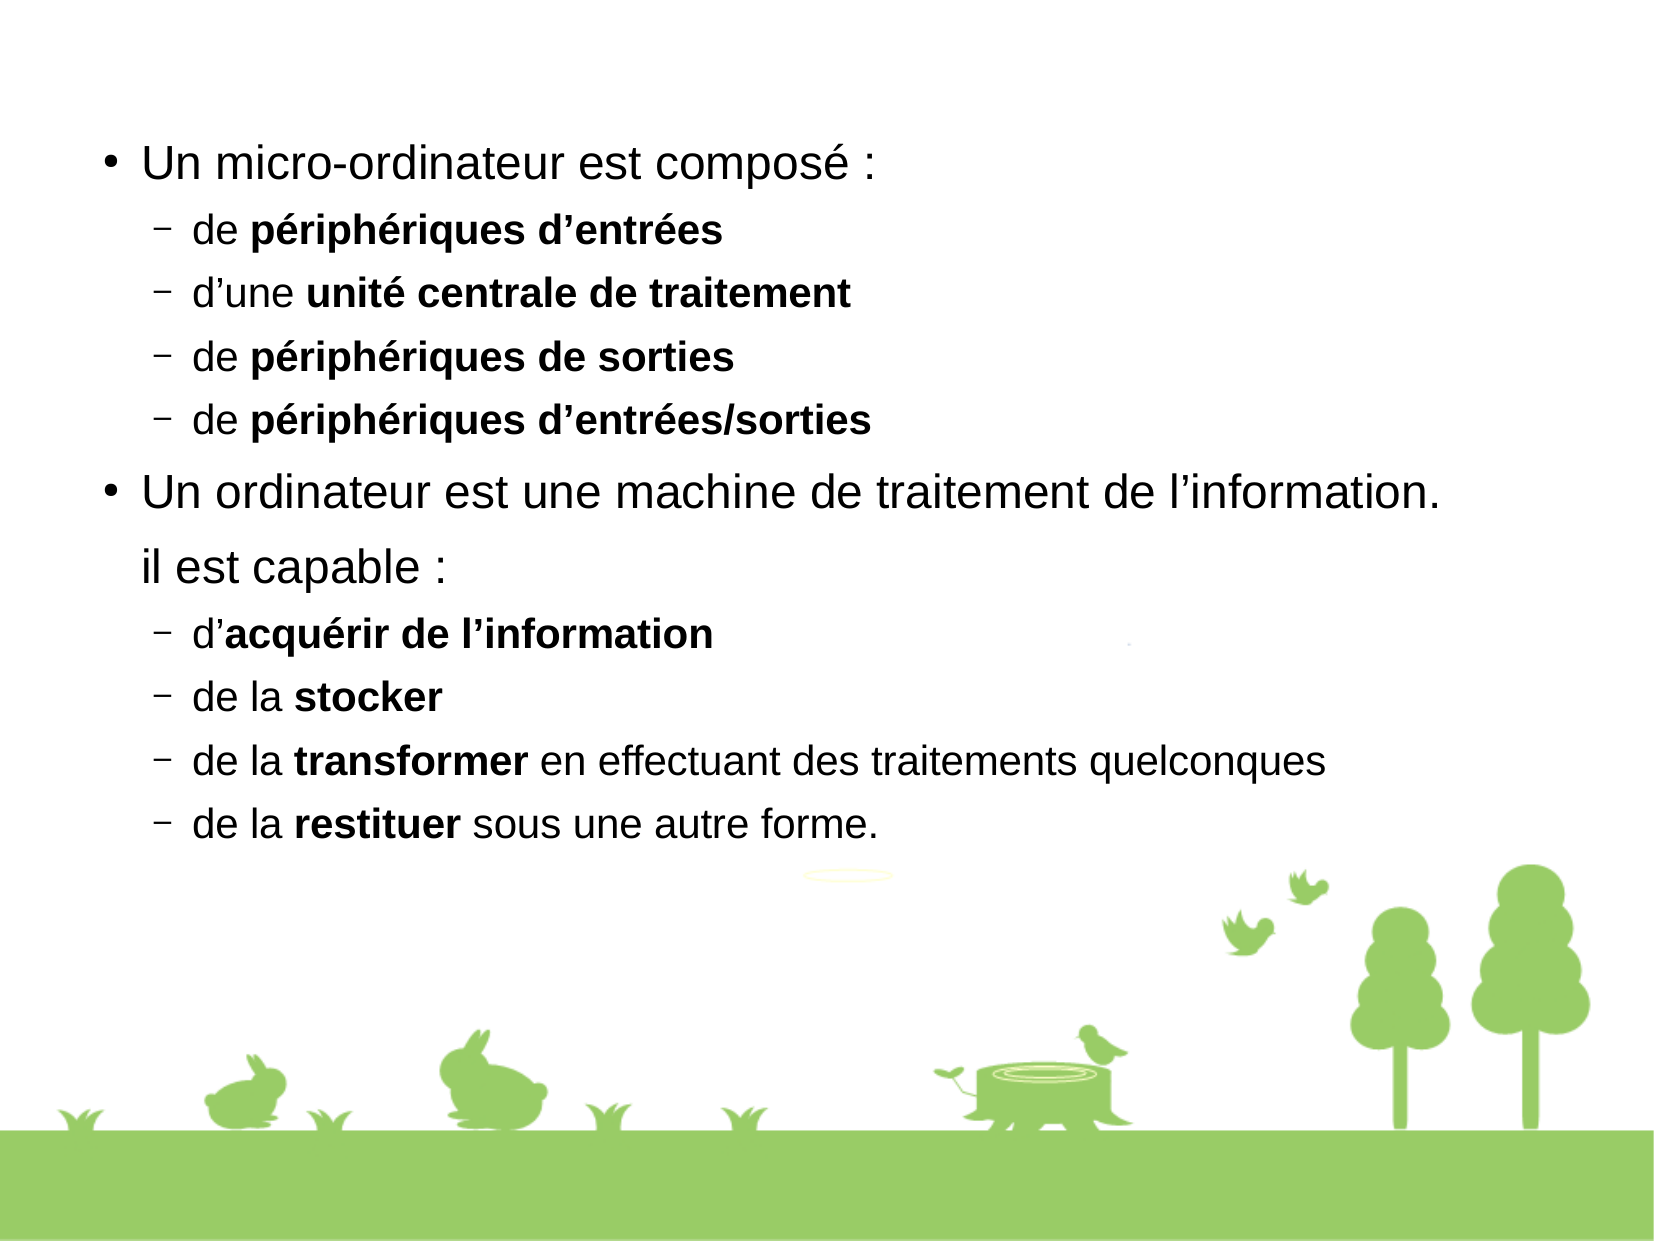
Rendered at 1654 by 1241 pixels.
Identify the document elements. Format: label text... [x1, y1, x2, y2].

list Un micro-ordinateur est composé : de périphériques d’entrées d’une unité centrale de traitement de périphériques de sorties de périphériques d’entrées/sorties Un ordinateur est une machine de traitement de l’information. il est capable : d’acquérir de l’information de la stocker de la transformer en effectuant des traitements quelconques de la restituer sous une autre forme. [90, 135, 1579, 856]
picture [0, 0, 1654, 1241]
